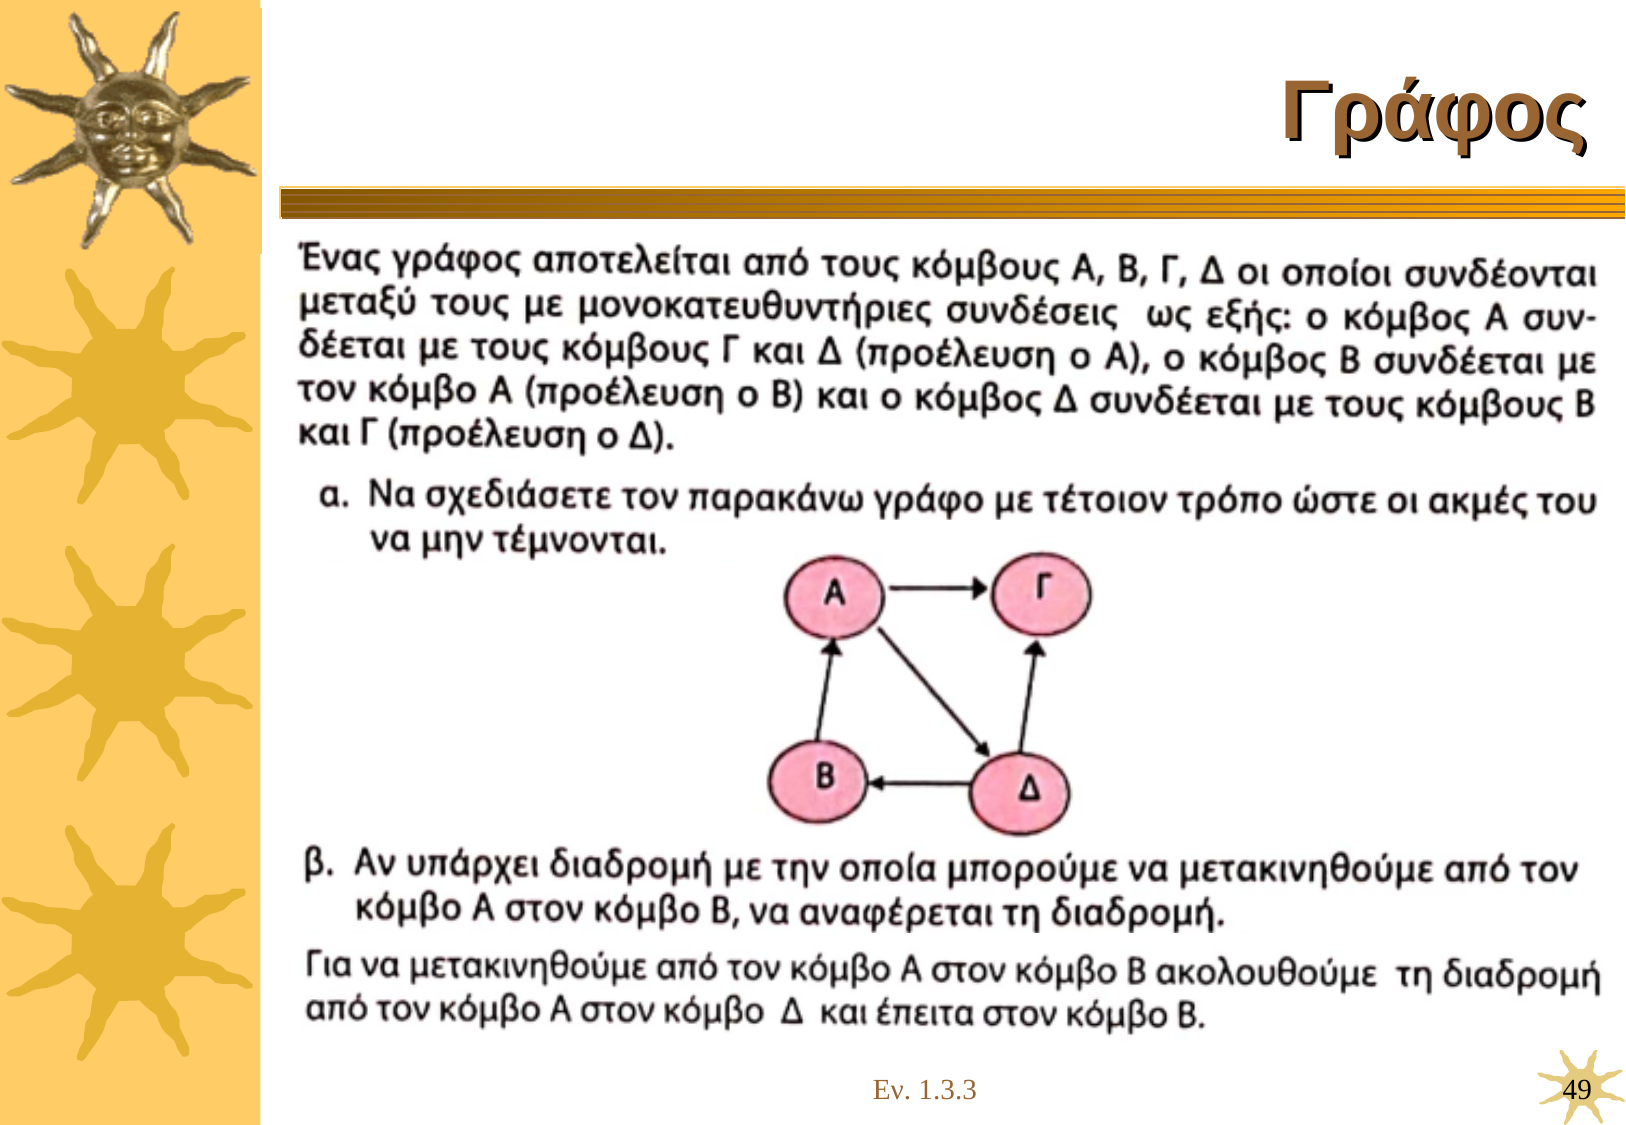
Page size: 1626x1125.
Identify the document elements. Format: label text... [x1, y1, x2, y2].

picture [283, 230, 1626, 1050]
picture [1, 163, 262, 254]
text_box Γράφος [0, 0, 1625, 163]
